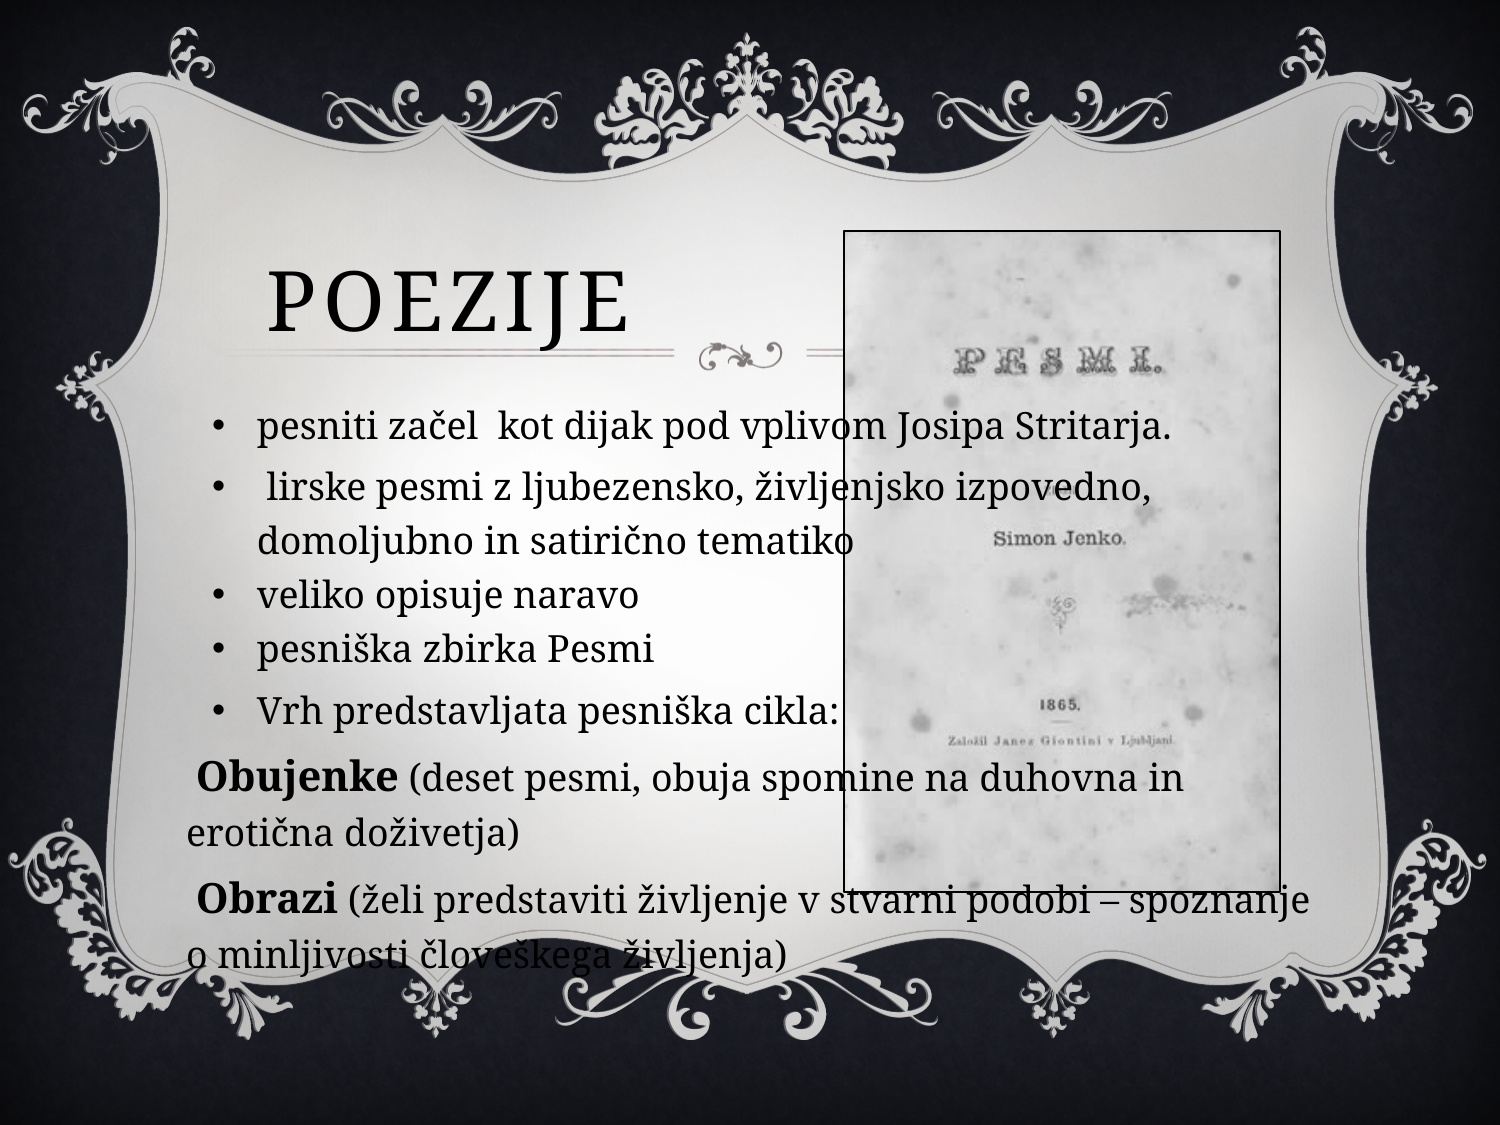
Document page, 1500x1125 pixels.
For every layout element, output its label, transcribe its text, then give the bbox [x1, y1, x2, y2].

picture [0, 0, 1500, 1125]
picture [575, 968, 587, 975]
list pesniti začel kot dijak pod vplivom Josipa Stritarja. lirske pesmi z ljubezensko, življenjsko izpovedno, domoljubno in satirično tematiko veliko opisuje naravo pesniška zbirka Pesmi Vrh predstavljata pesniška cikla: Obujenke (deset pesmi, obuja spomine na duhovna in erotična doživetja) Obrazi (želi predstaviti življenje v stvarni podobi – spoznanje o minljivosti človeškega življenja) [171, 385, 1353, 964]
title poezije [0, 243, 974, 356]
picture [844, 231, 1280, 385]
